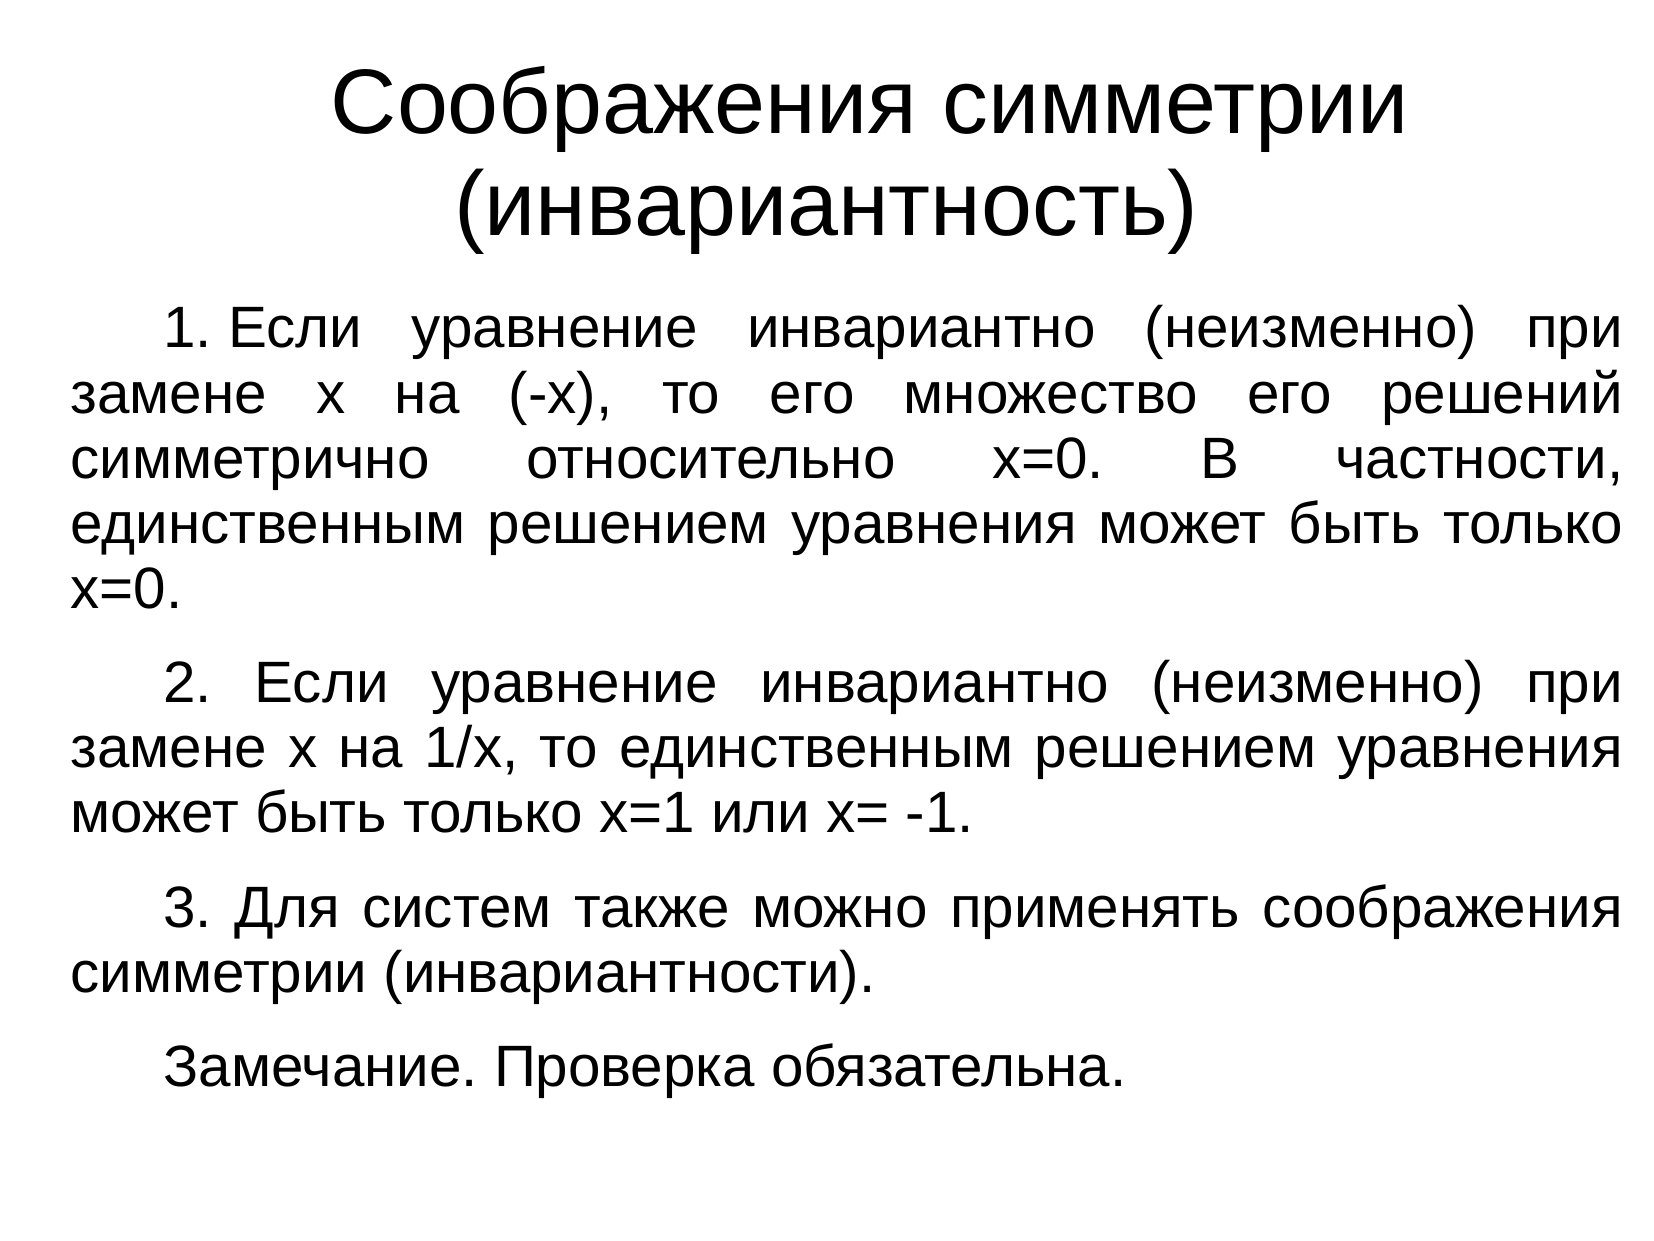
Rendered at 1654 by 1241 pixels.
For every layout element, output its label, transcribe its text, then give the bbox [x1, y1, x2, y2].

title Соображения симметрии (инвариантность) [29, 49, 1625, 257]
list 1. Если уравнение инвариантно (неизменно) при замене x на (-x), то его множество его решений симметрично относительно x=0. В частности, единственным решением уравнения может быть только x=0. 2. Если уравнение инвариантно (неизменно) при замене x на 1/x, то единственным решением уравнения может быть только x=1 или x= -1. 3. Для систем также можно применять соображения симметрии (инвариантности). Замечание. Проверка обязательна. [0, 295, 1625, 1114]
